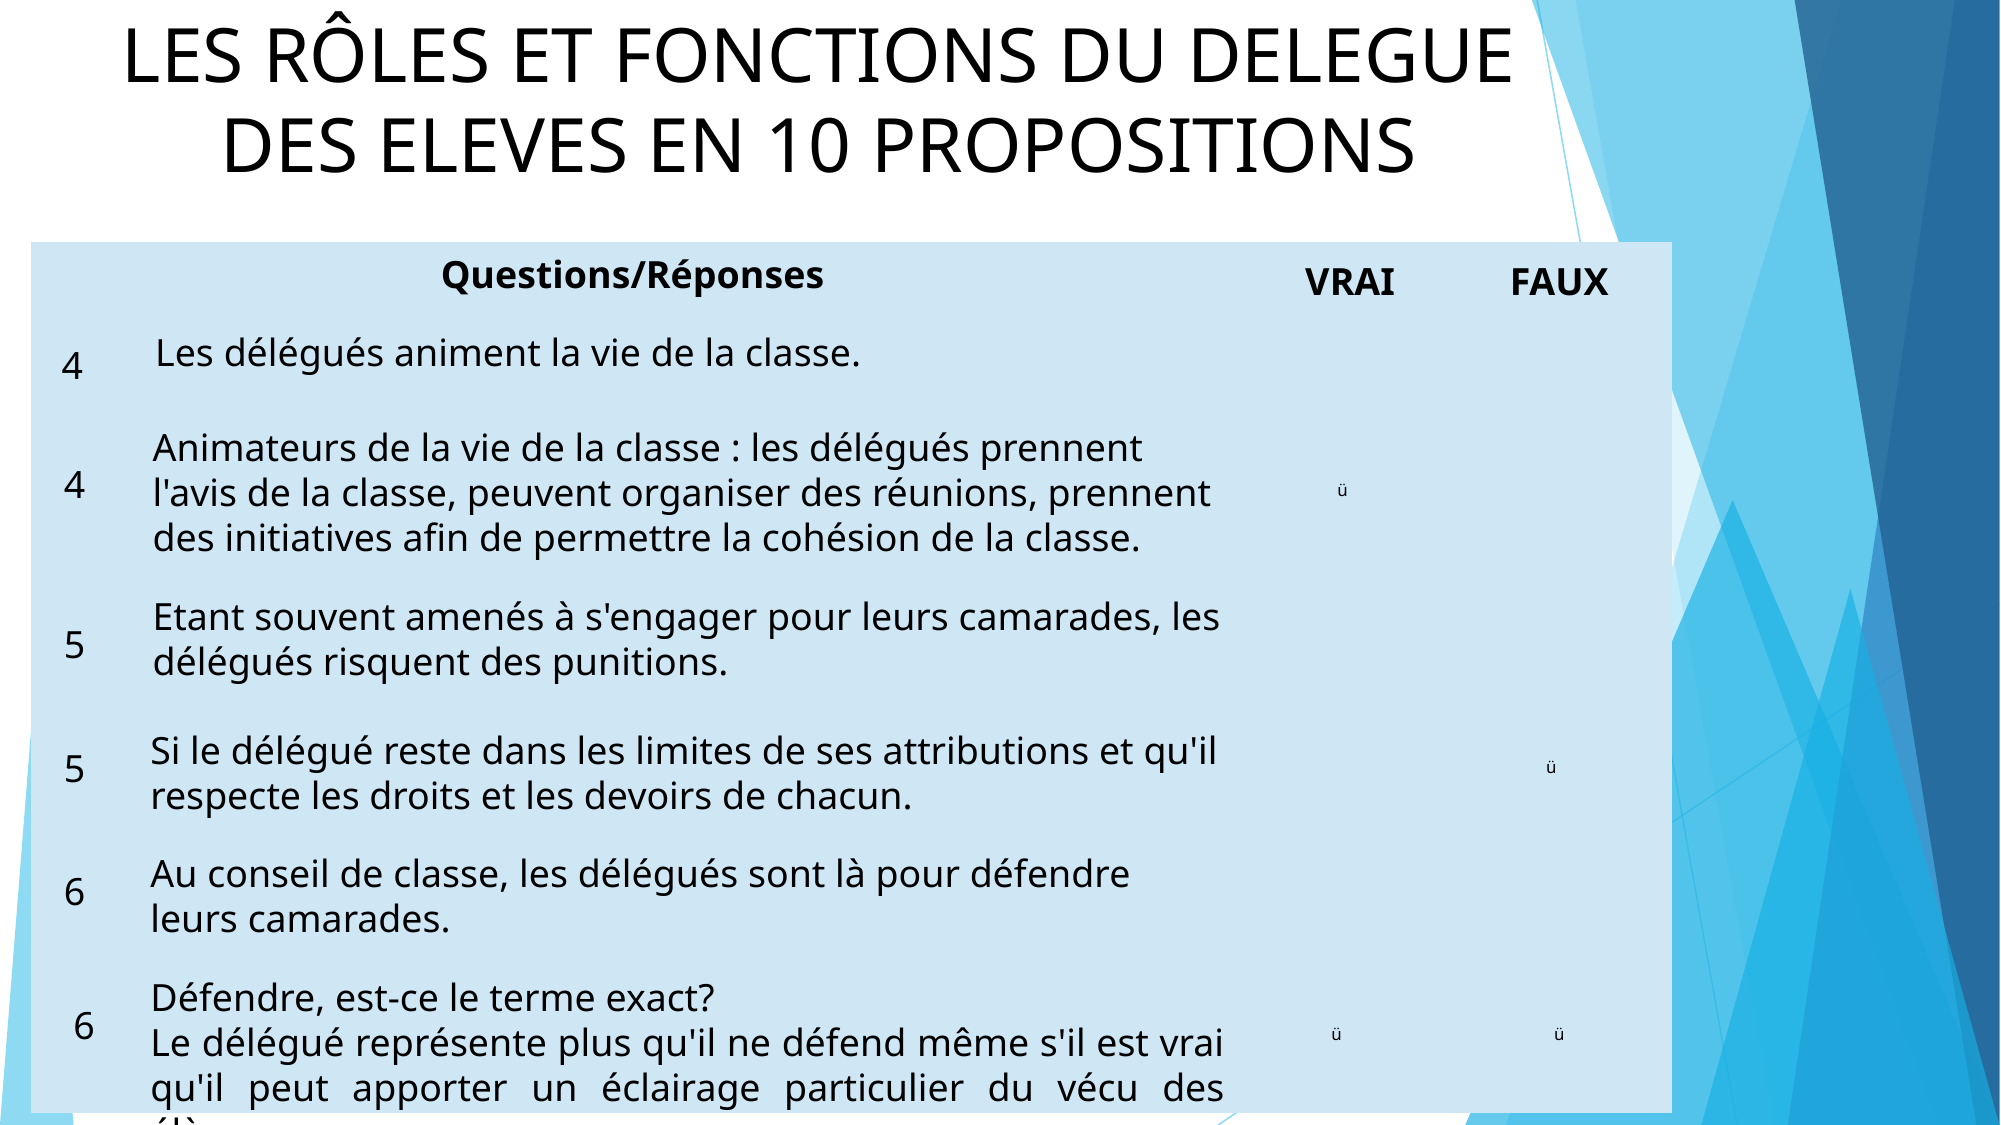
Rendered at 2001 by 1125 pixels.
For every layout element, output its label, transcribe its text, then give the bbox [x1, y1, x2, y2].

table_cell [127, 710, 138, 835]
table_cell [1241, 710, 1253, 835]
table_cell [1253, 710, 1459, 835]
table_cell [1459, 710, 1672, 835]
table_cell [31, 960, 127, 1113]
table_cell [1459, 408, 1672, 580]
table_cell [1459, 960, 1672, 1113]
table_cell [127, 580, 138, 710]
table_header [1253, 242, 1459, 321]
table_cell [127, 960, 135, 1113]
text_box Les délégués animent la vie de la classe. [140, 321, 1248, 427]
text_box VRAI [1290, 250, 1508, 356]
table_cell [1253, 580, 1459, 710]
text_box Si le délégué reste dans les limites de ses attributions et qu'il respecte les droits et les devoirs de chacun. [135, 719, 1241, 843]
table_cell [127, 321, 140, 408]
table_cell [127, 408, 140, 580]
text_box Au conseil de classe, les délégués sont là pour défendre leurs camarades. [135, 843, 1241, 966]
table_cell [1241, 835, 1253, 960]
table_cell [1253, 408, 1459, 580]
text_box 4 [49, 453, 119, 559]
table_cell [1248, 321, 1253, 408]
text_box Animateurs de la vie de la classe : les délégués prennent l'avis de la classe, peuvent organiser des réunions, prennent des initiatives afin de permettre la cohésion de la classe. [138, 416, 1246, 585]
text_box LES RÔLES ET FONCTIONS DU DELEGUE DES ELEVES EN 10 PROPOSITIONS [49, 0, 1590, 195]
table_cell [1241, 960, 1253, 1113]
text_box 5 [49, 613, 119, 719]
text_box 6 [49, 994, 119, 1055]
text_box 5 [49, 737, 119, 842]
text_box FAUX [1467, 250, 1651, 311]
table_cell [31, 408, 127, 580]
text_box Etant souvent amenés à s'engager pour leurs camarades, les délégués risquent des punitions. [138, 585, 1248, 736]
table_cell [1253, 960, 1459, 1113]
table_cell [31, 321, 127, 408]
table_cell [1246, 580, 1253, 710]
text_box Questions/Réponses [426, 243, 1105, 321]
table_cell [1253, 835, 1459, 960]
table_cell [31, 710, 127, 835]
table_header [31, 242, 1253, 321]
table_cell [1459, 580, 1672, 710]
table_cell [1459, 321, 1672, 408]
table_cell [31, 580, 127, 710]
text_box 4 [46, 334, 117, 440]
table_cell [31, 835, 127, 960]
text_box 6 [49, 860, 119, 966]
table_cell [1459, 835, 1672, 960]
table_header [1459, 242, 1672, 321]
table_cell [1253, 321, 1459, 408]
table_cell [127, 835, 135, 960]
table_cell [1246, 408, 1253, 580]
text_box Défendre, est-ce le terme exact? Le délégué représente plus qu'il ne défend même s'il est vrai qu'il peut apporter un éclairage particulier du vécu des élèves. [135, 966, 1241, 1125]
